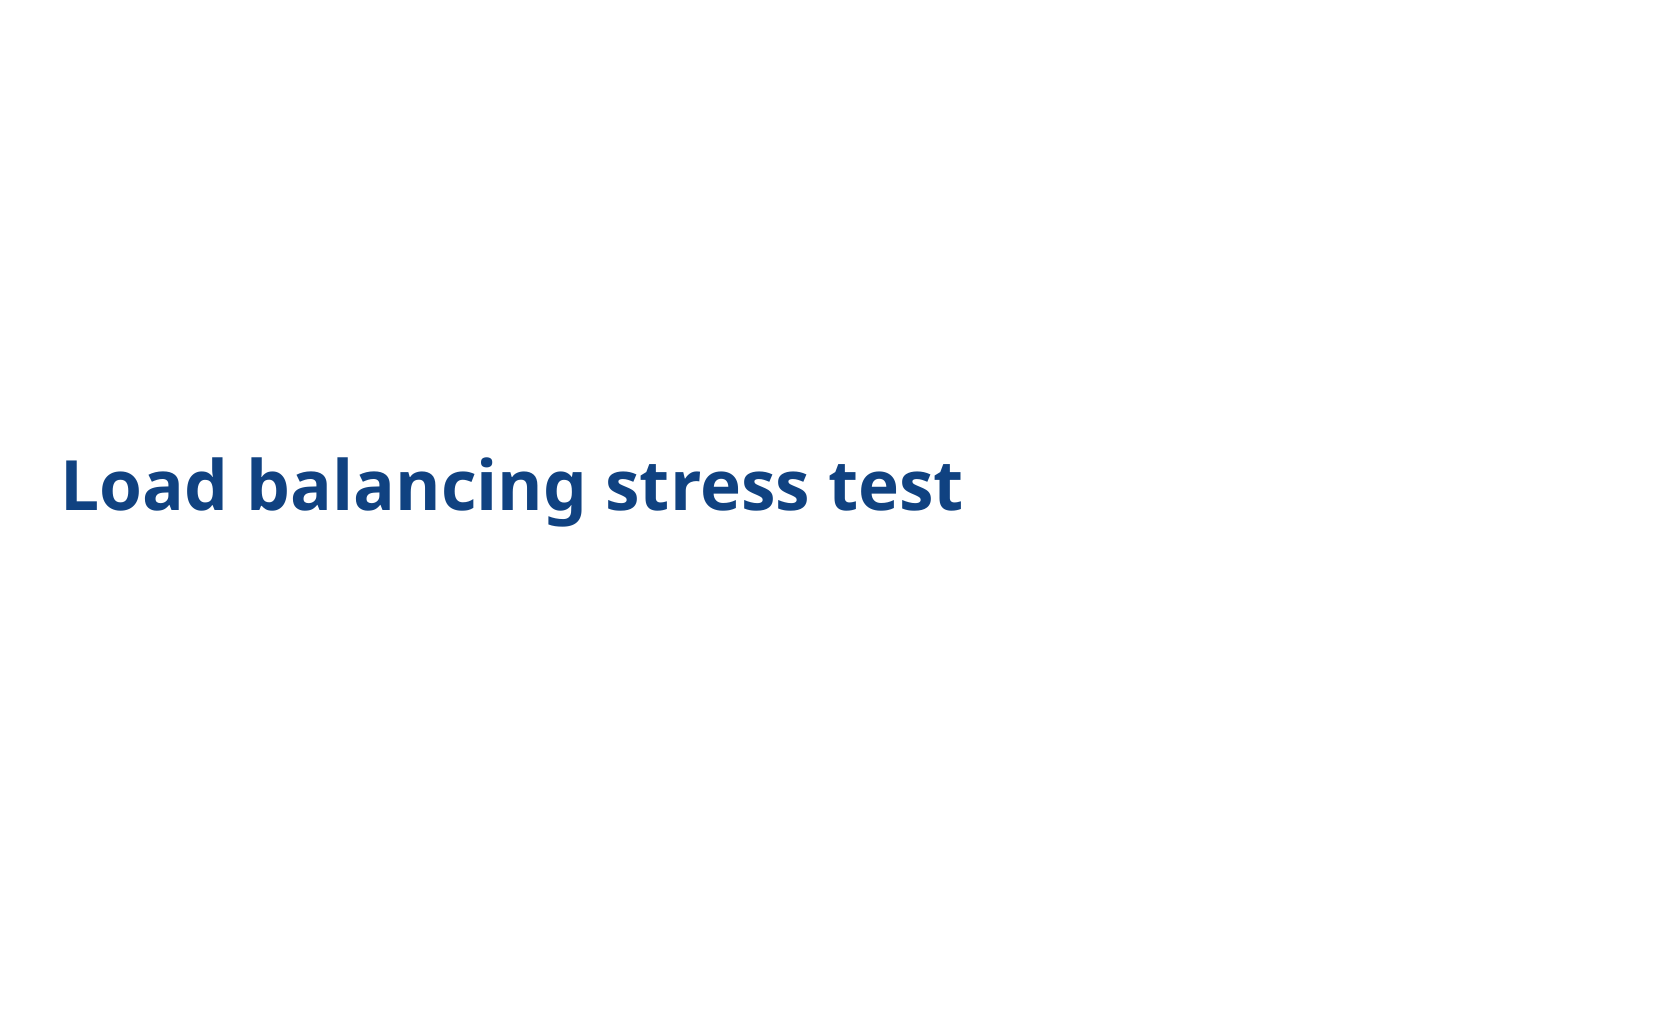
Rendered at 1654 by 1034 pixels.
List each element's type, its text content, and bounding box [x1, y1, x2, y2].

title Load balancing stress test [60, 408, 1528, 559]
